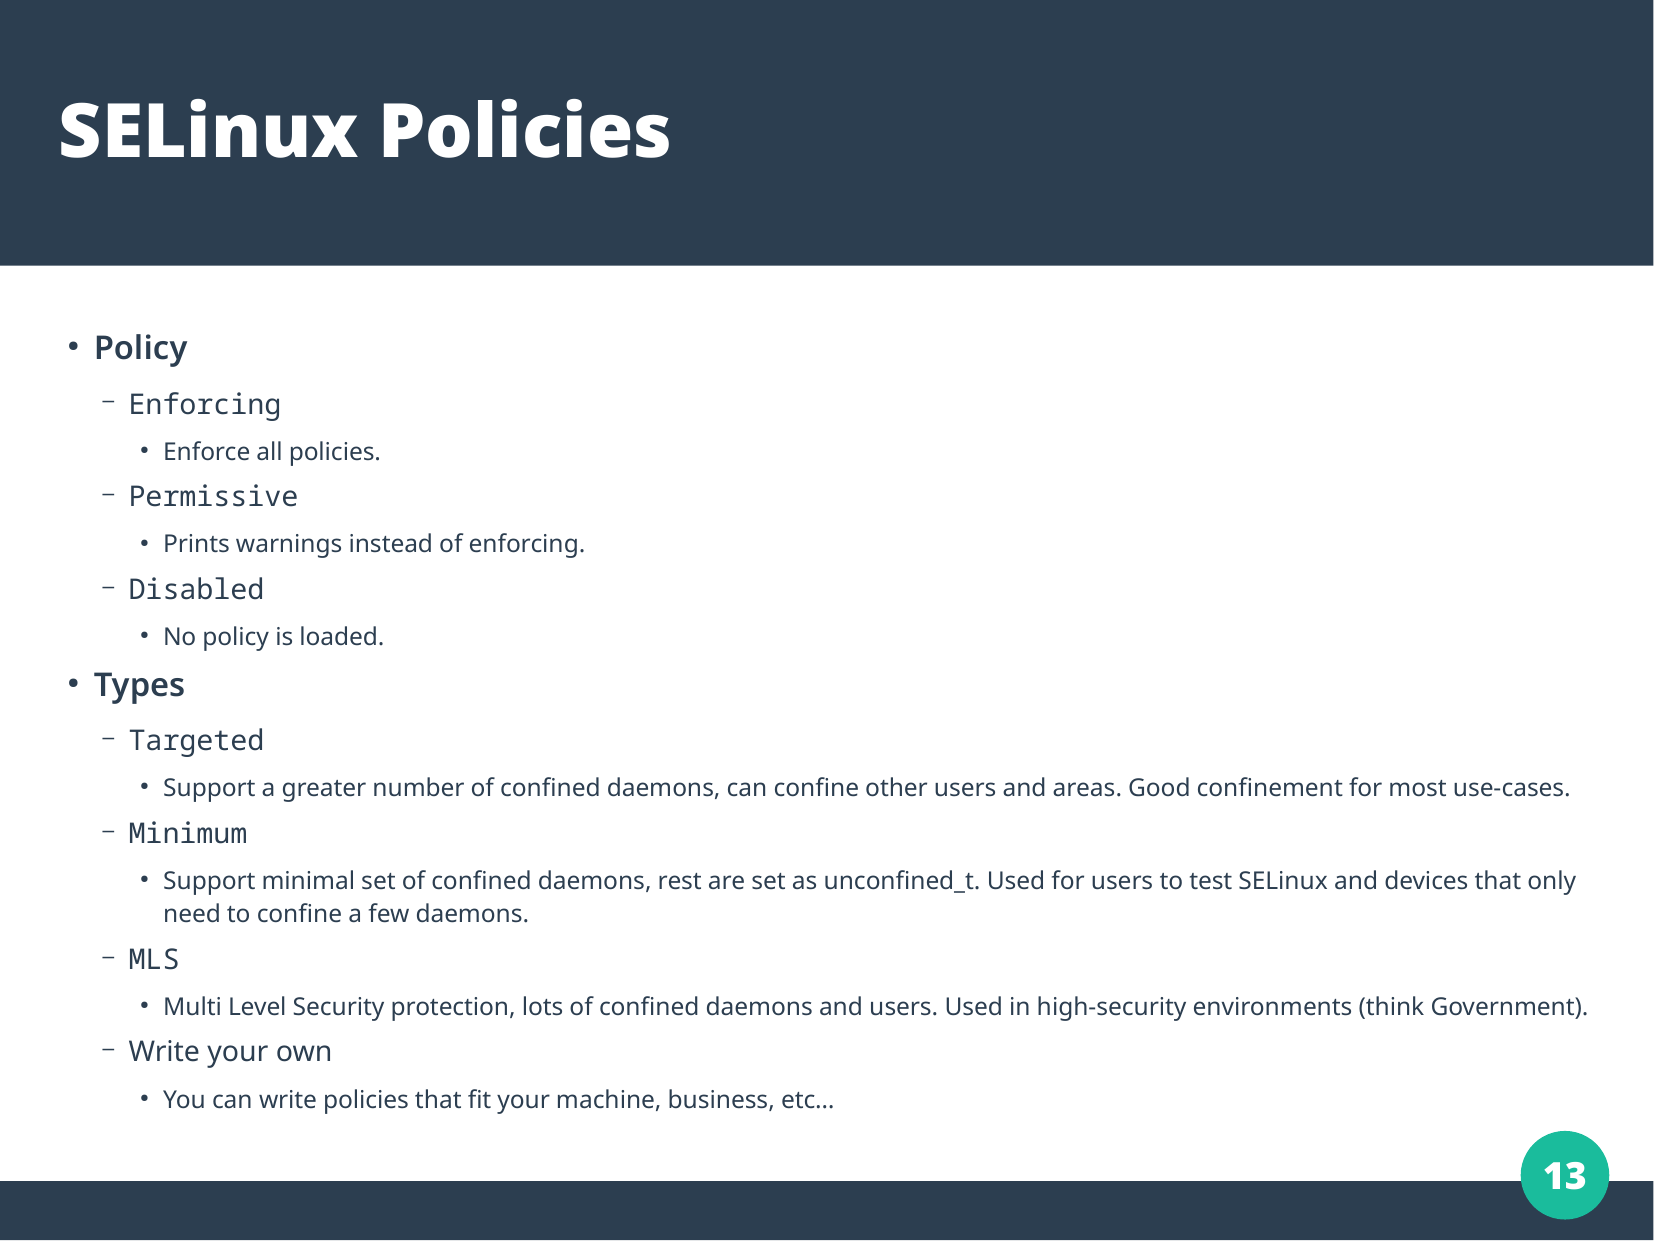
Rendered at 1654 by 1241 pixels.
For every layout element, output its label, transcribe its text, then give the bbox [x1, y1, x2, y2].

list Policy Enforcing Enforce all policies. Permissive Prints warnings instead of enforcing. Disabled No policy is loaded. Types Targeted Support a greater number of confined daemons, can confine other users and areas. Good confinement for most use-cases. Minimum Support minimal set of confined daemons, rest are set as unconfined_t. Used for users to test SELinux and devices that only need to confine a few daemons. MLS Multi Level Security protection, lots of confined daemons and users. Used in high-security environments (think Government). Write your own You can write policies that fit your machine, business, etc… [59, 324, 1595, 1152]
title SELinux Policies [59, 49, 1595, 207]
